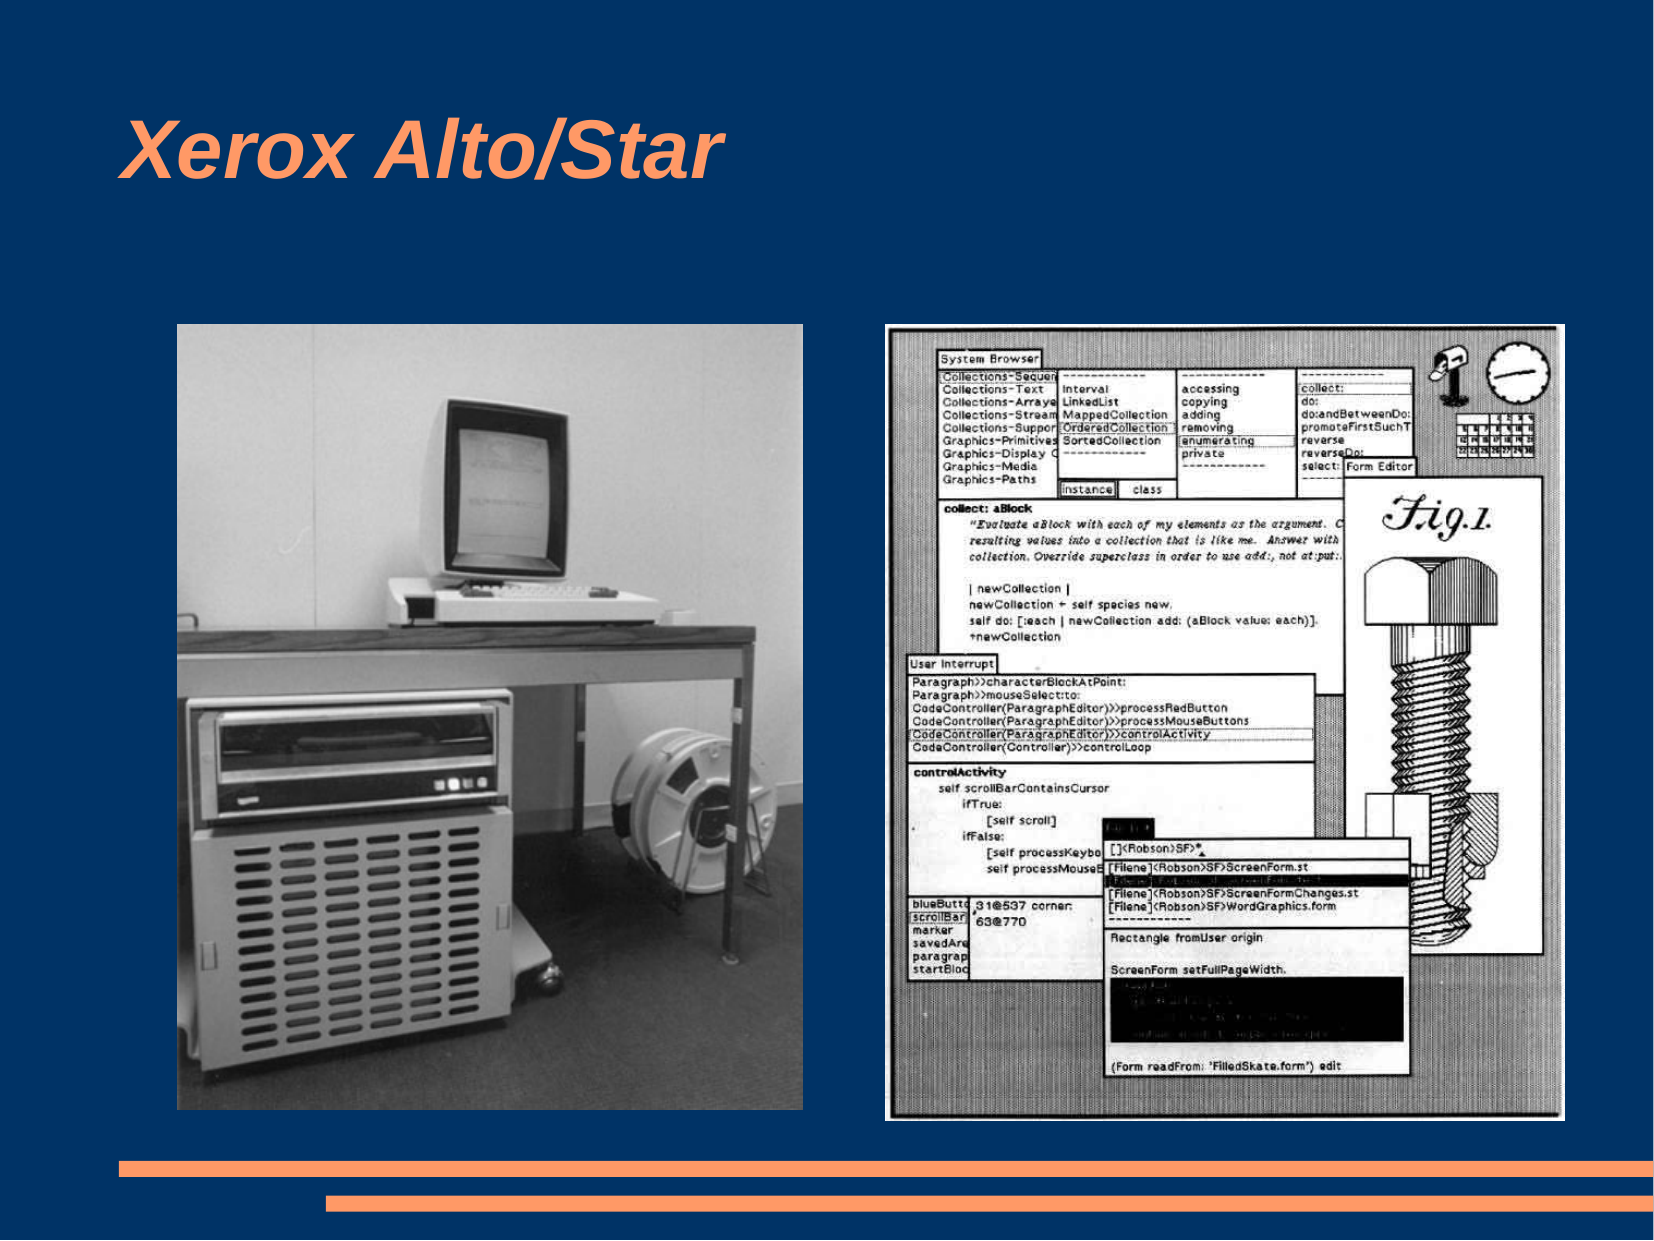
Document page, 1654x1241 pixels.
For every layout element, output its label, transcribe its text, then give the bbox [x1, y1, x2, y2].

picture [885, 324, 1565, 1121]
picture [177, 324, 803, 1110]
title Xerox Alto/Star [121, 53, 1534, 247]
